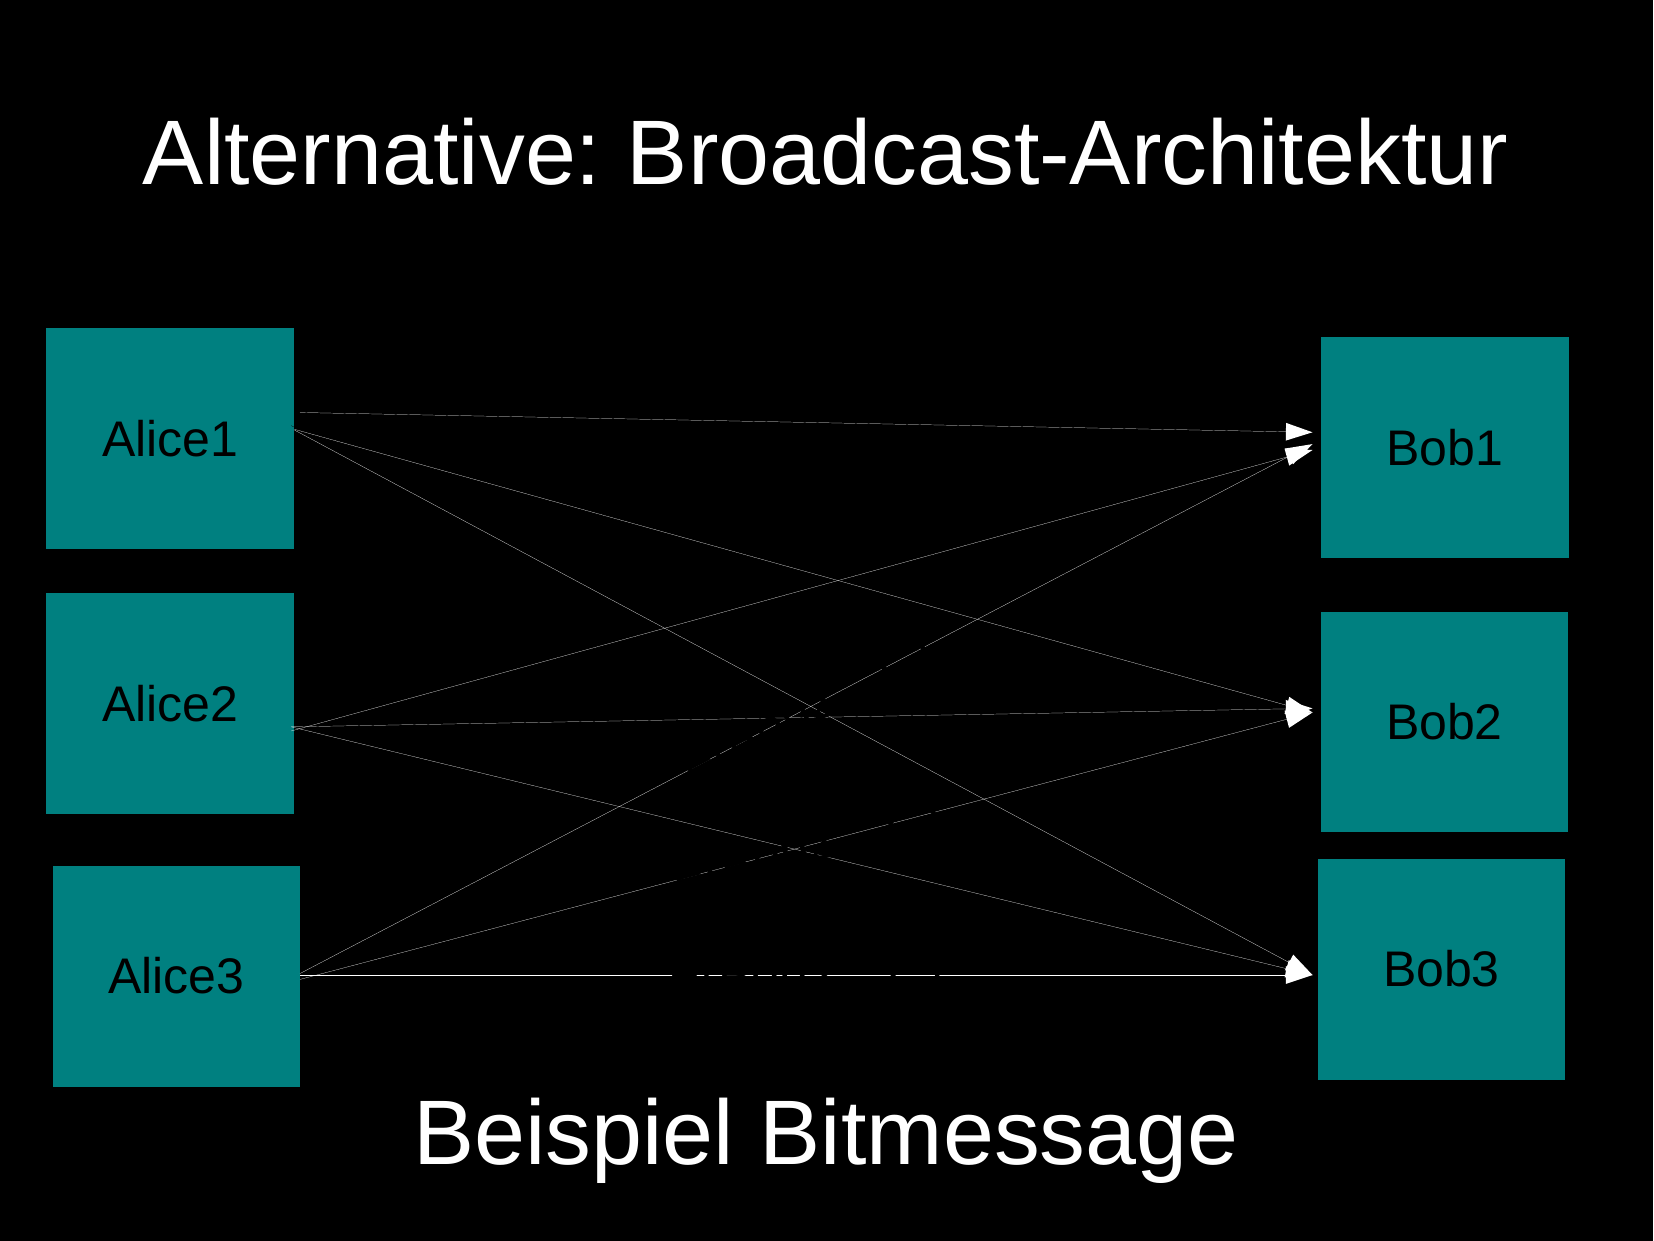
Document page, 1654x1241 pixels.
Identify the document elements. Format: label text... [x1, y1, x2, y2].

title Beispiel Bitmessage [82, 1029, 1571, 1237]
title Alternative: Broadcast-Architektur [82, 49, 1571, 257]
text_box Bob1 [1320, 336, 1570, 559]
text_box Bob3 [1317, 858, 1566, 1029]
text_box Alice1 [45, 327, 295, 550]
text_box Bob2 [1320, 611, 1569, 833]
text_box Alice3 [52, 865, 301, 1088]
text_box Alice2 [45, 592, 295, 815]
